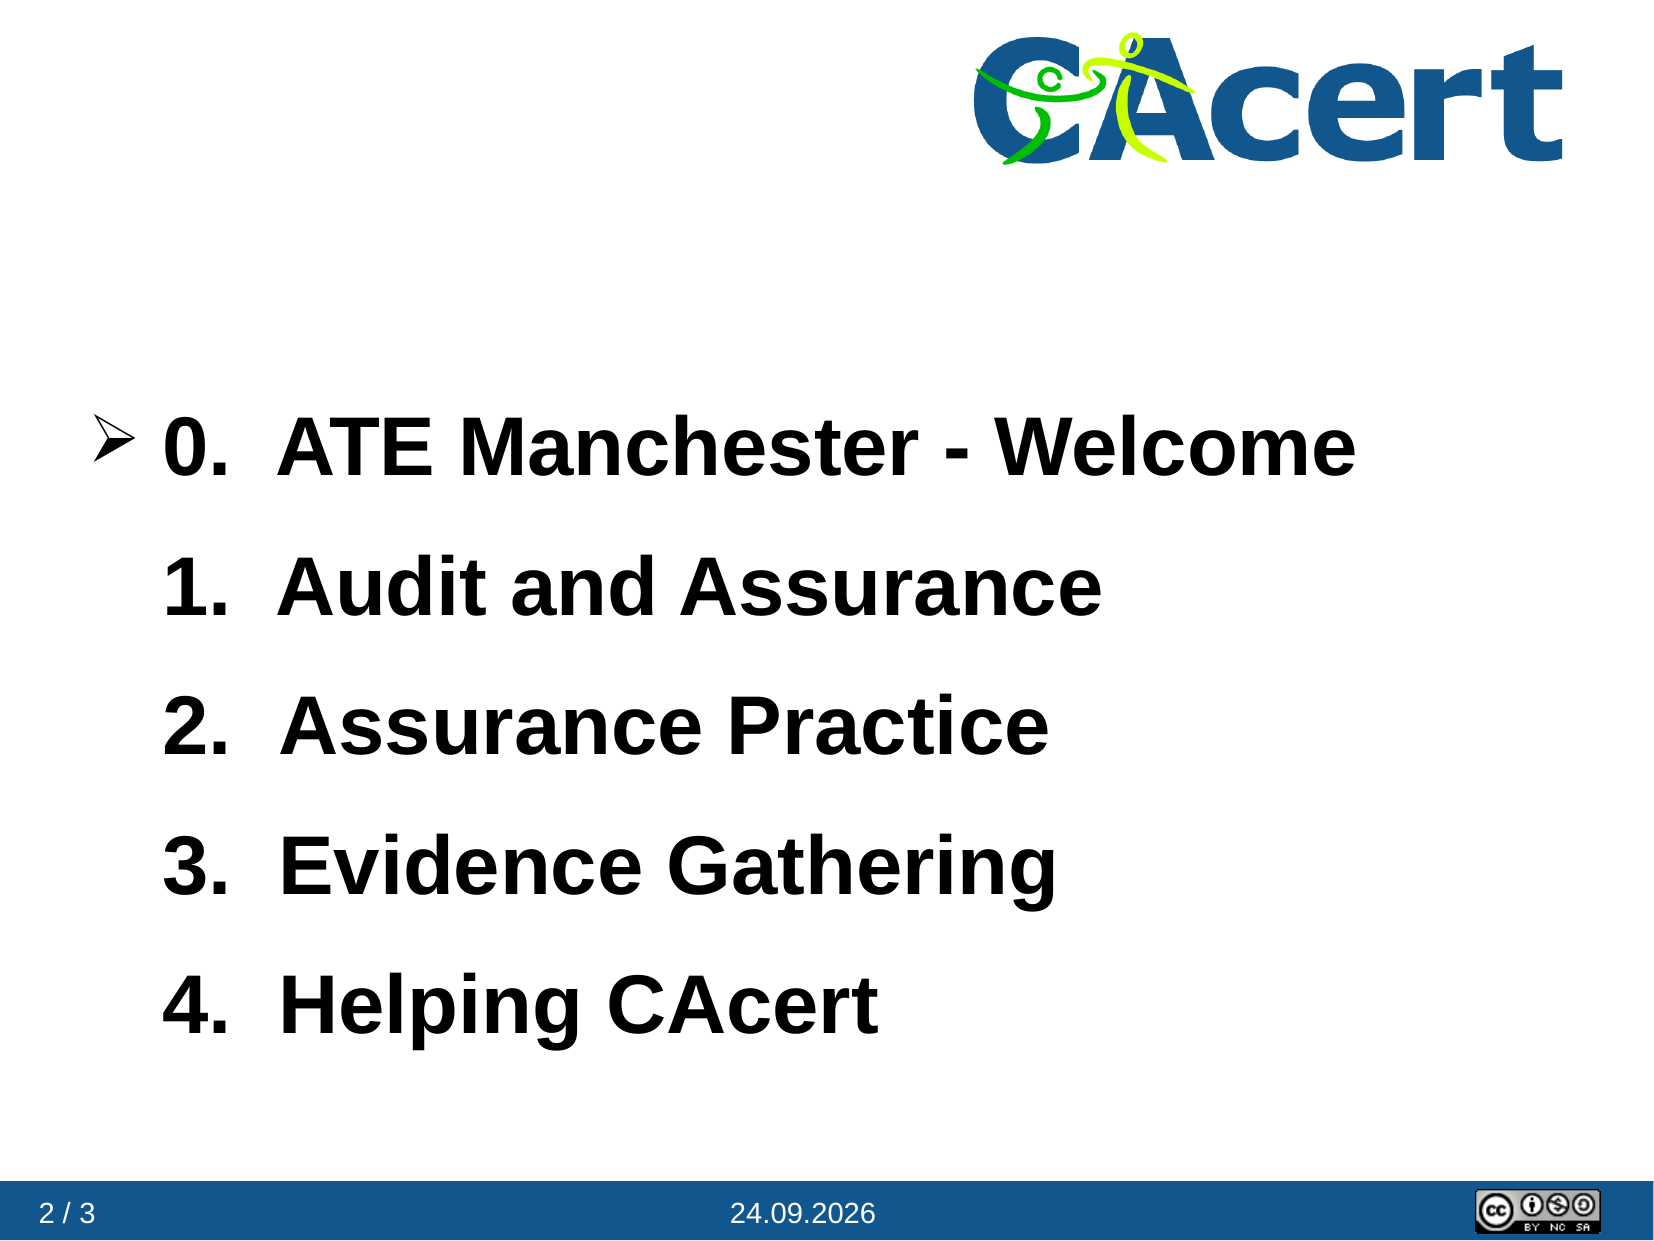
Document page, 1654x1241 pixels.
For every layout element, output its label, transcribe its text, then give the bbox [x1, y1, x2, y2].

title 0. ATE Manchester - Welcome 1. Audit and Assurance 2. Assurance Practice 3. Evidence Gathering 4. Helping CAcert [88, 265, 1577, 1140]
picture [1475, 1189, 1601, 1234]
picture [972, 30, 1564, 166]
